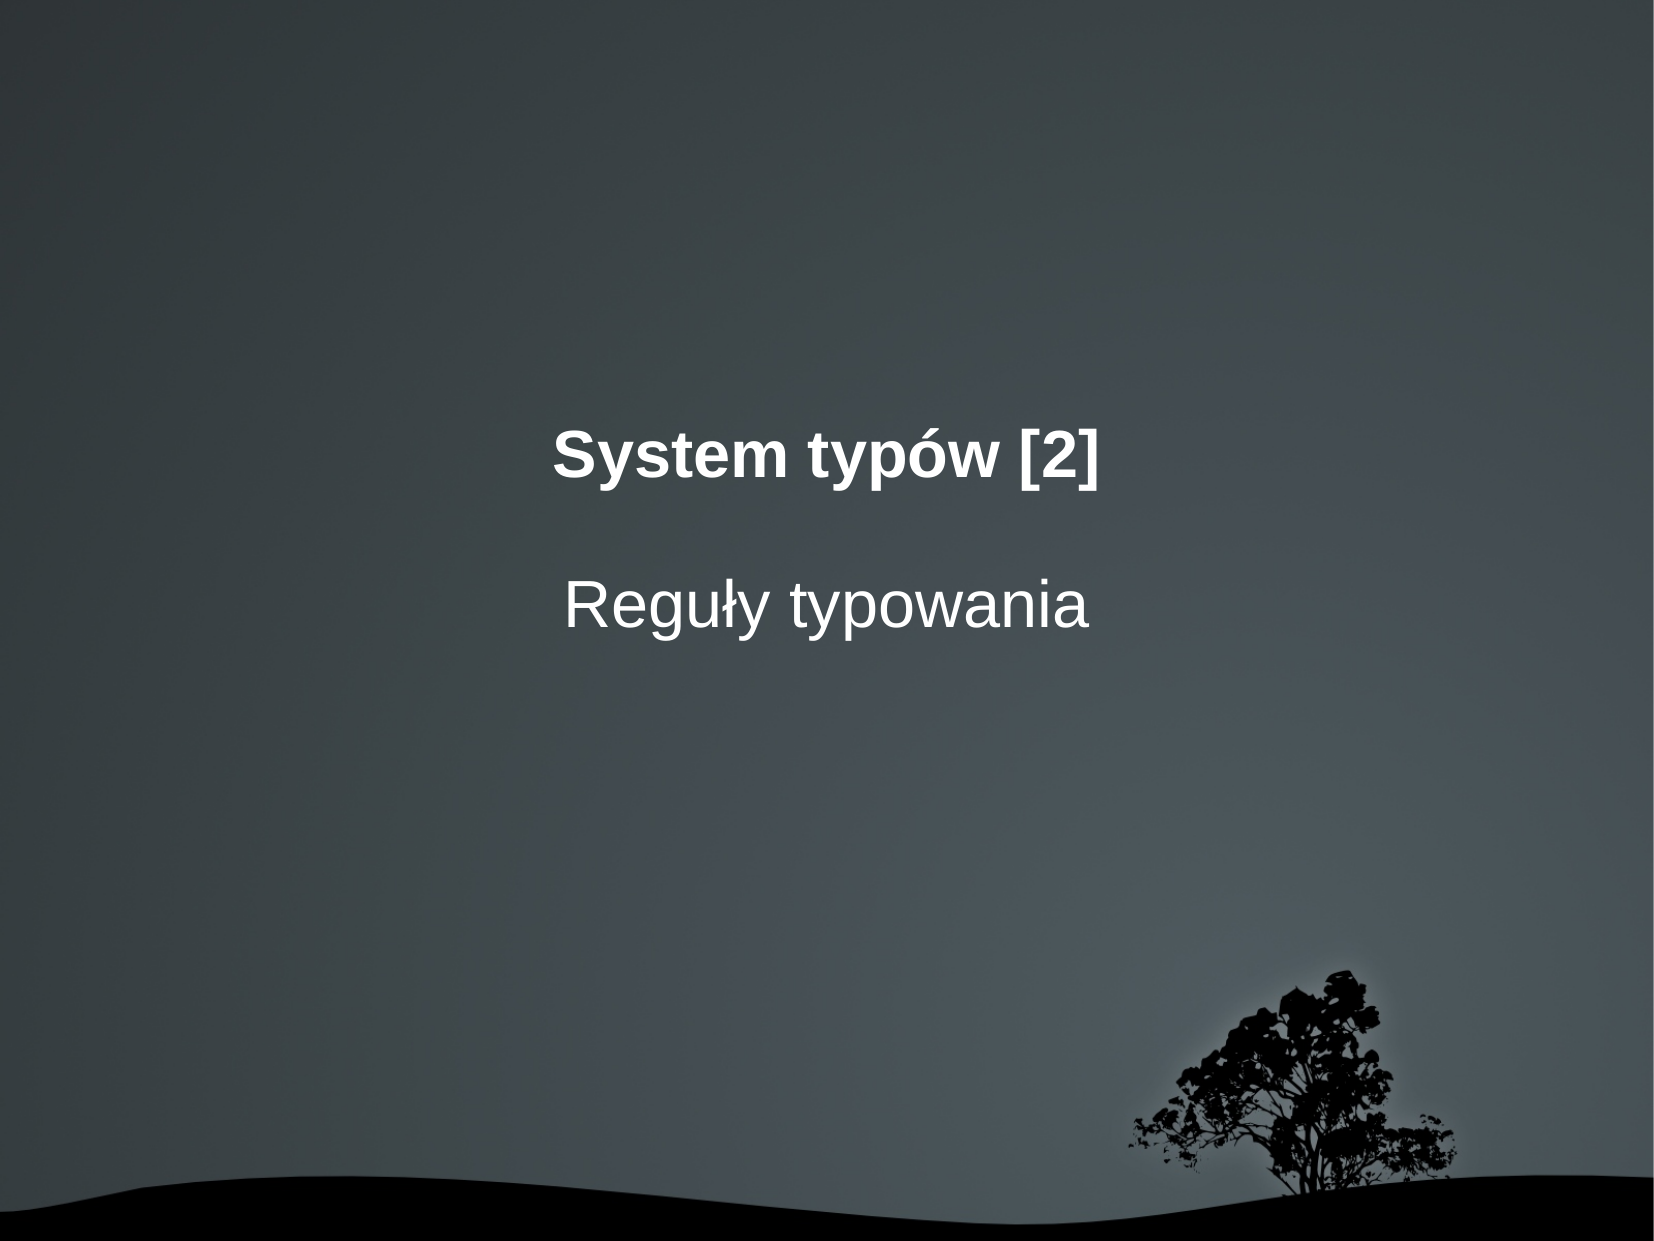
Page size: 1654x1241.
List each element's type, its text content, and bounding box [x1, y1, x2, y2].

picture [0, 0, 1654, 1241]
subtitle System typów [2] Reguły typowania [82, 49, 1571, 1109]
